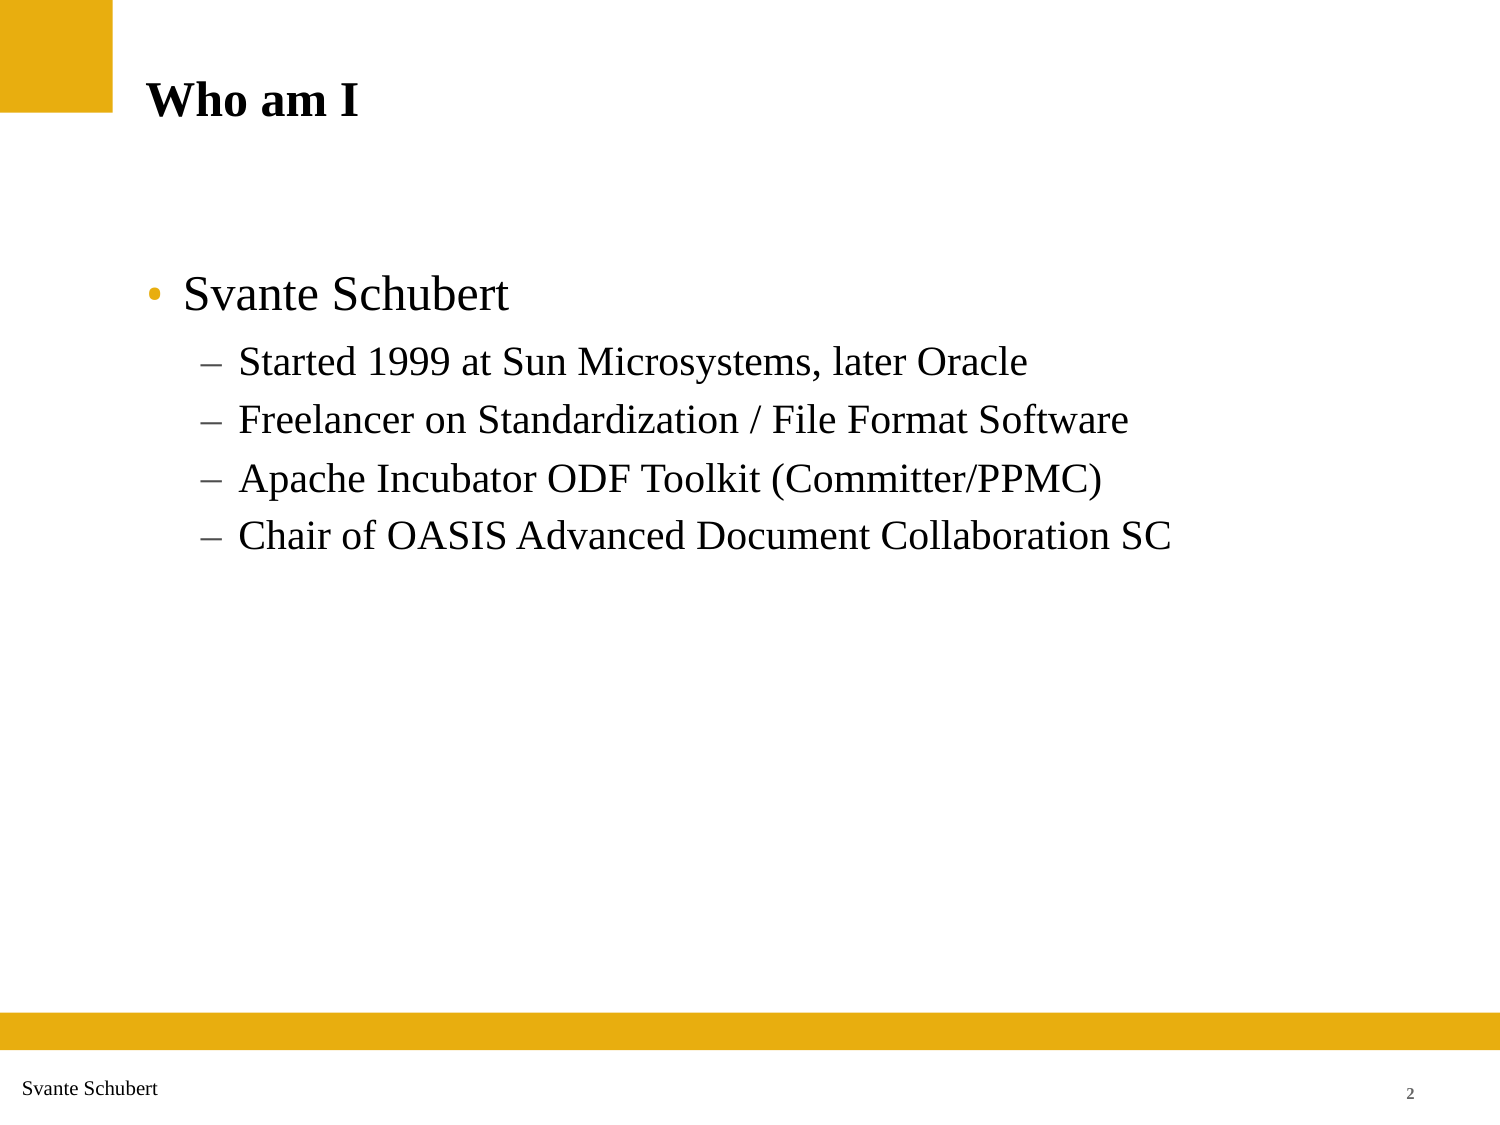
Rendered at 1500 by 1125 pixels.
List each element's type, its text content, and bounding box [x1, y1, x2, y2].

list Svante Schubert Started 1999 at Sun Microsystems, later Oracle Freelancer on Standardization / File Format Software Apache Incubator ODF Toolkit (Committer/PPMC) Chair of OASIS Advanced Document Collaboration SC [145, 265, 1423, 1009]
title Who am I [145, 67, 1388, 219]
